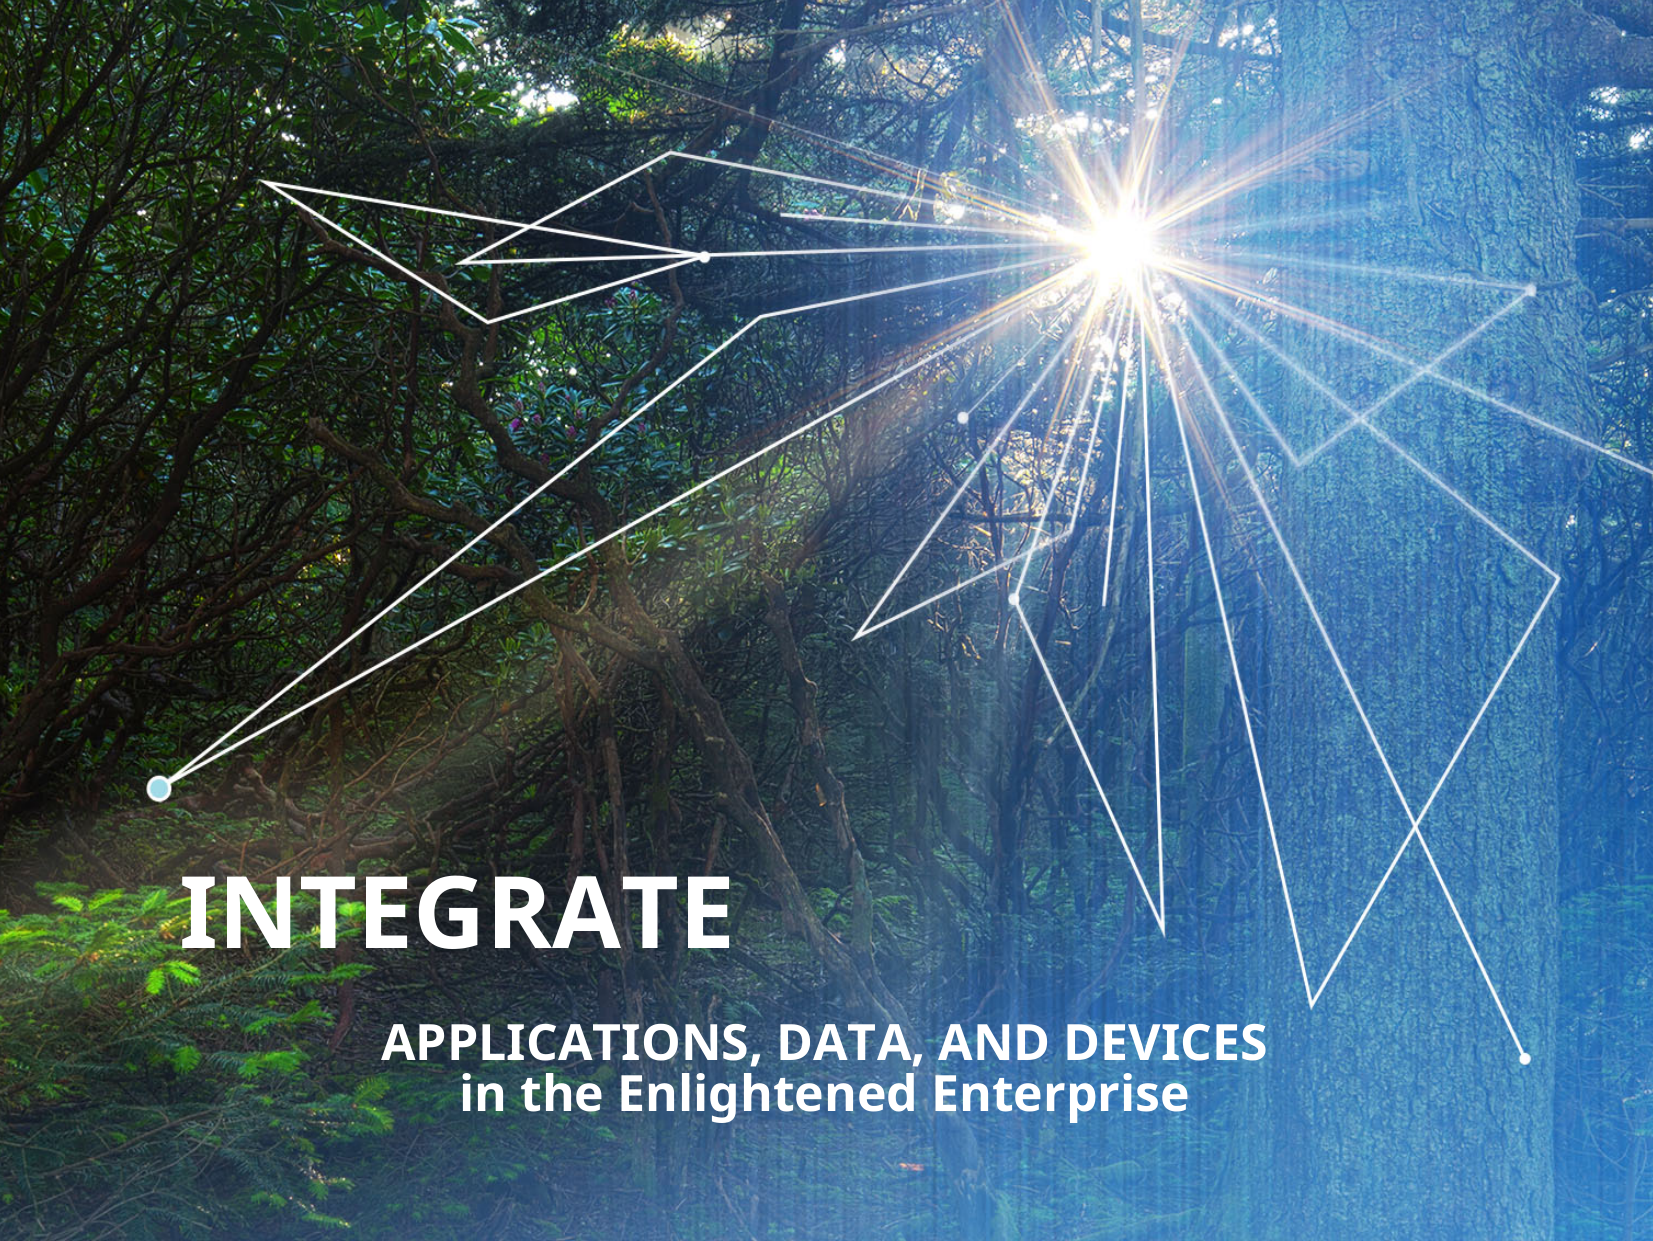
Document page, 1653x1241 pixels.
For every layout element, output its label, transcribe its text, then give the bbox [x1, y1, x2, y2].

text_box INTEGRATE APPLICATIONS, DATA, AND DEVICES in the Enlightened Enterprise [165, 859, 1486, 1217]
picture [0, 0, 1653, 1241]
